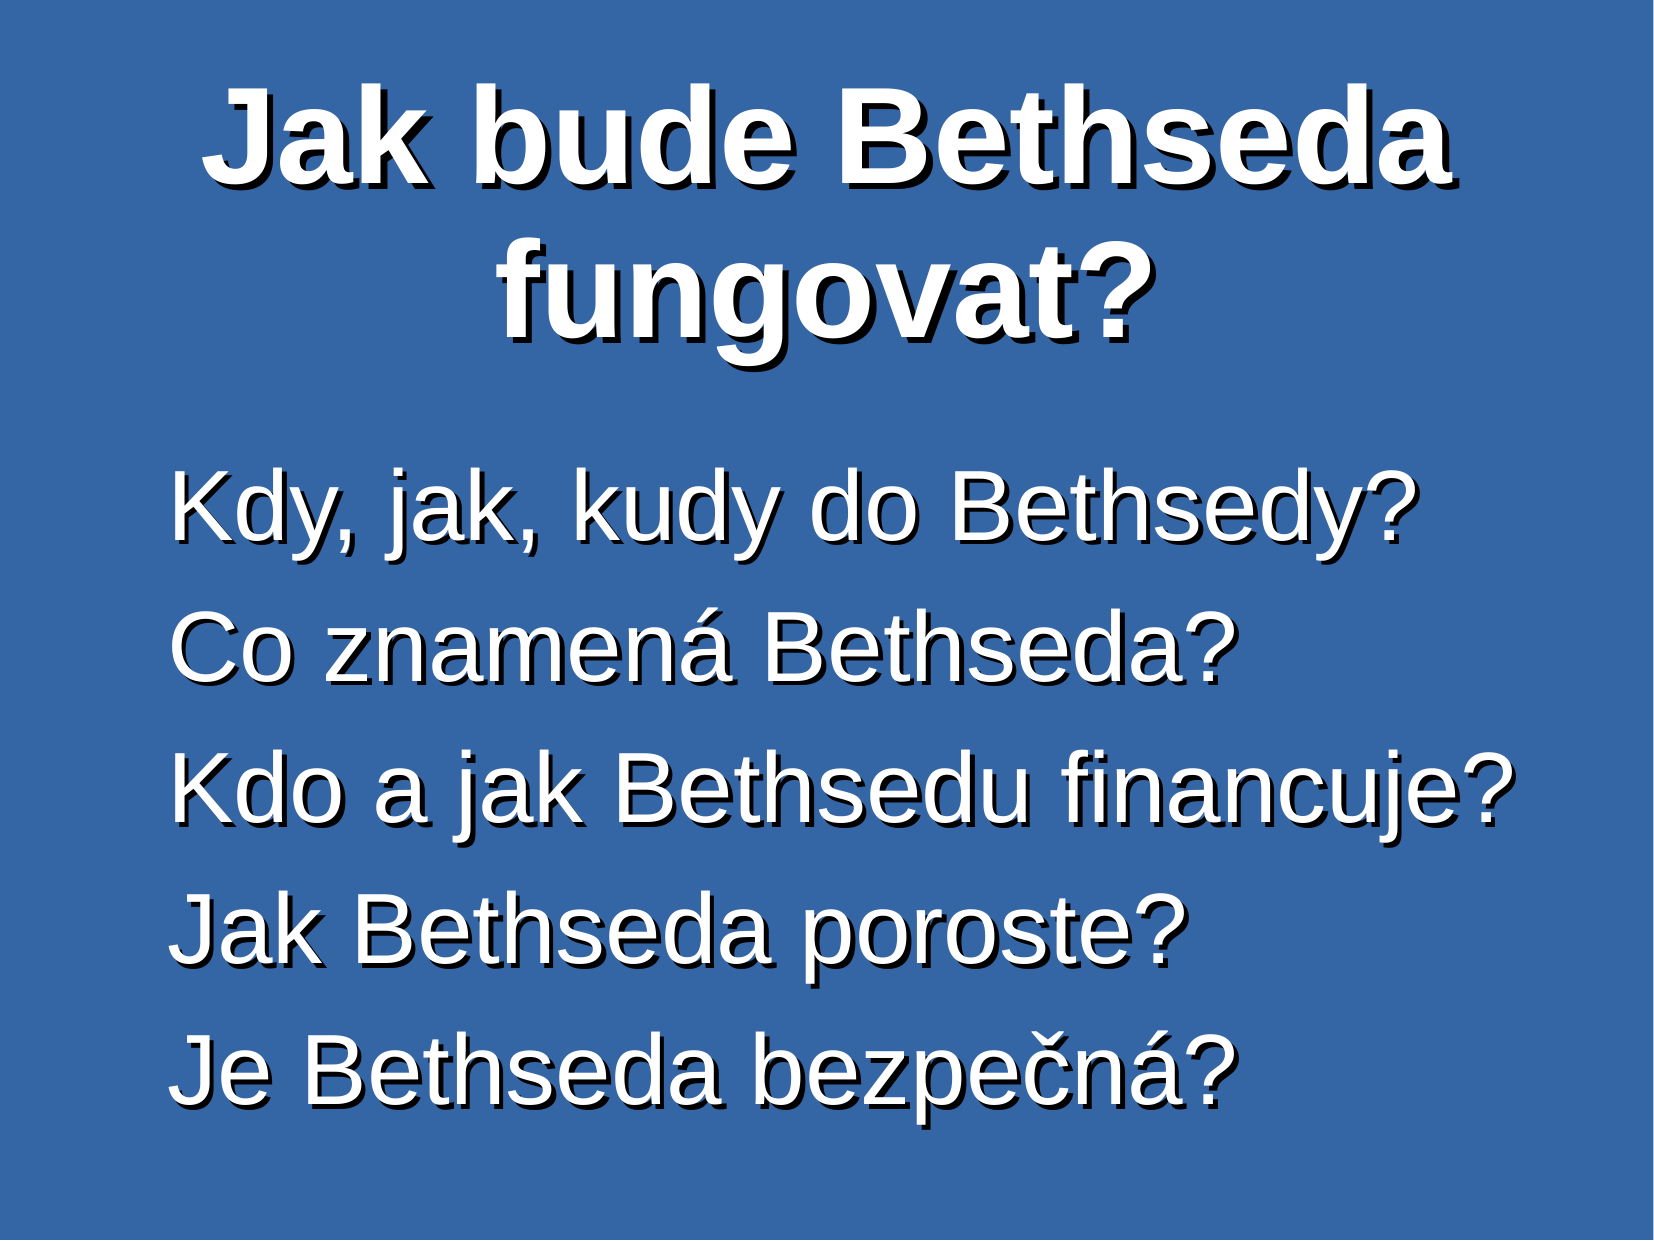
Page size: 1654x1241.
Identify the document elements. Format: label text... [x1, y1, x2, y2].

title Jak bude Bethseda fungovat? [82, 59, 1571, 367]
list Kdy, jak, kudy do Bethsedy? Co znamená Bethseda? Kdo a jak Bethsedu financuje? Jak Bethseda poroste? Je Bethseda bezpečná? [96, 449, 1585, 1169]
